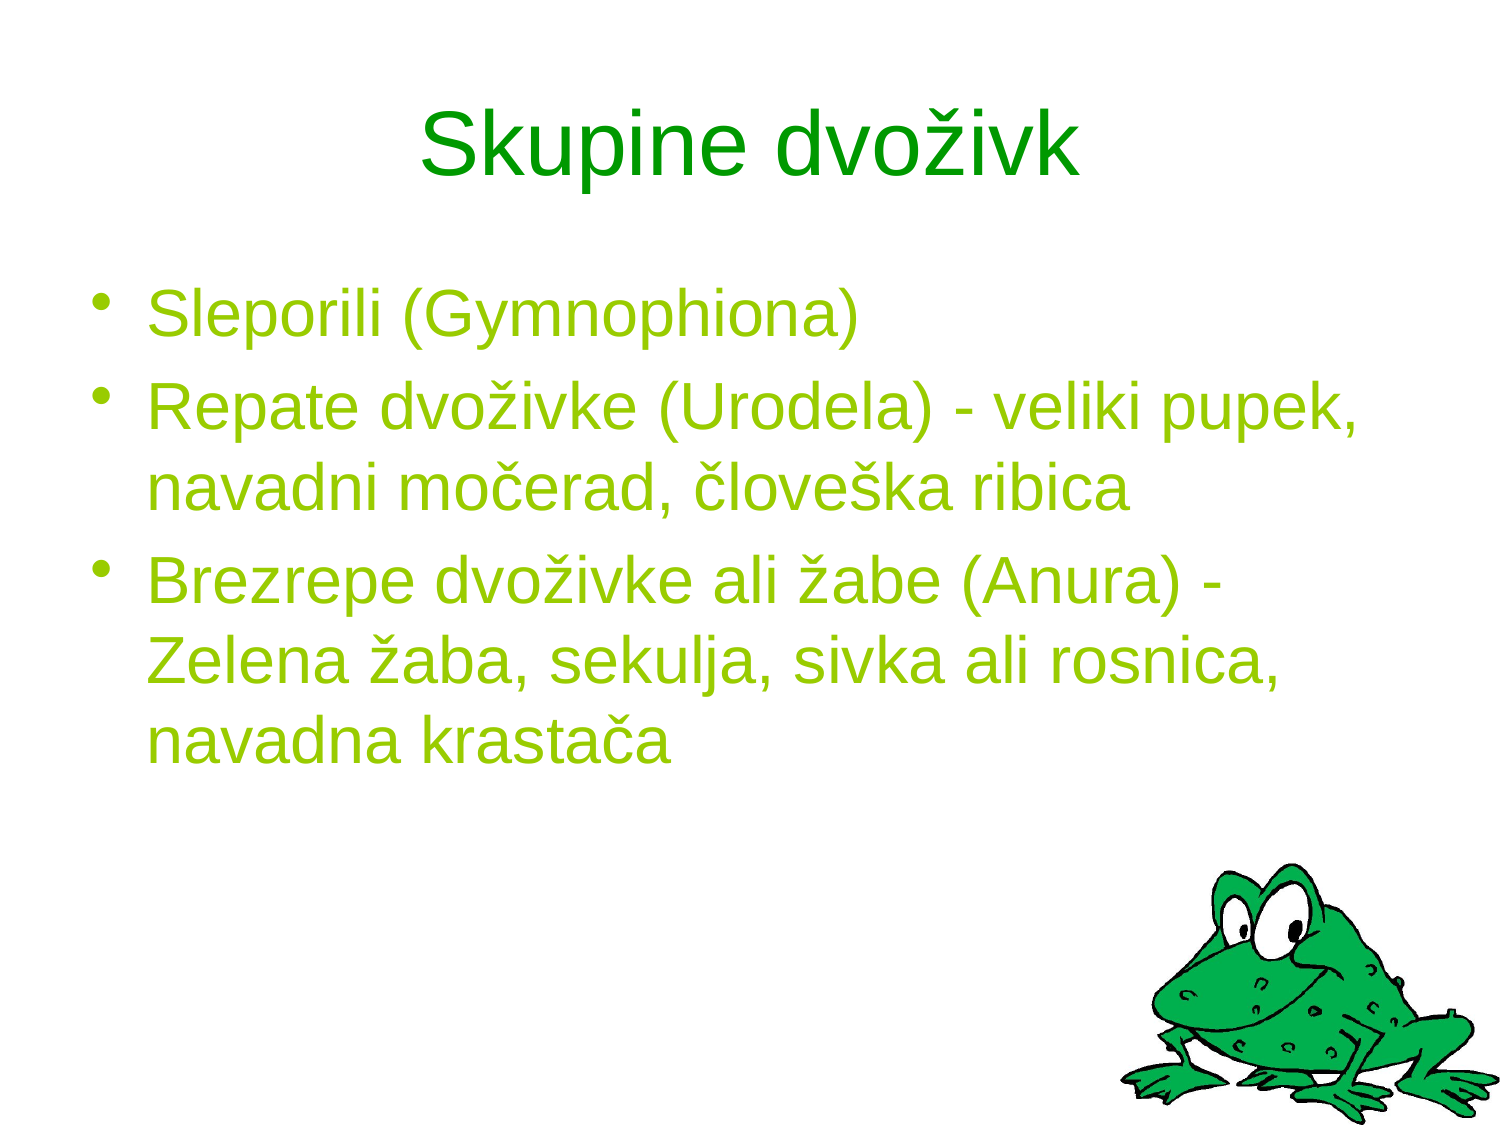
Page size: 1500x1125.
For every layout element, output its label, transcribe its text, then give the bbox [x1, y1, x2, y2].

list Sleporili (Gymnophiona) Repate dvoživke (Urodela) - veliki pupek, navadni močerad, človeška ribica Brezrepe dvoživke ali žabe (Anura) - Zelena žaba, sekulja, sivka ali rosnica, navadna krastača [75, 262, 1412, 1005]
title Skupine dvoživk [75, 45, 1425, 233]
picture [1120, 862, 1500, 1125]
